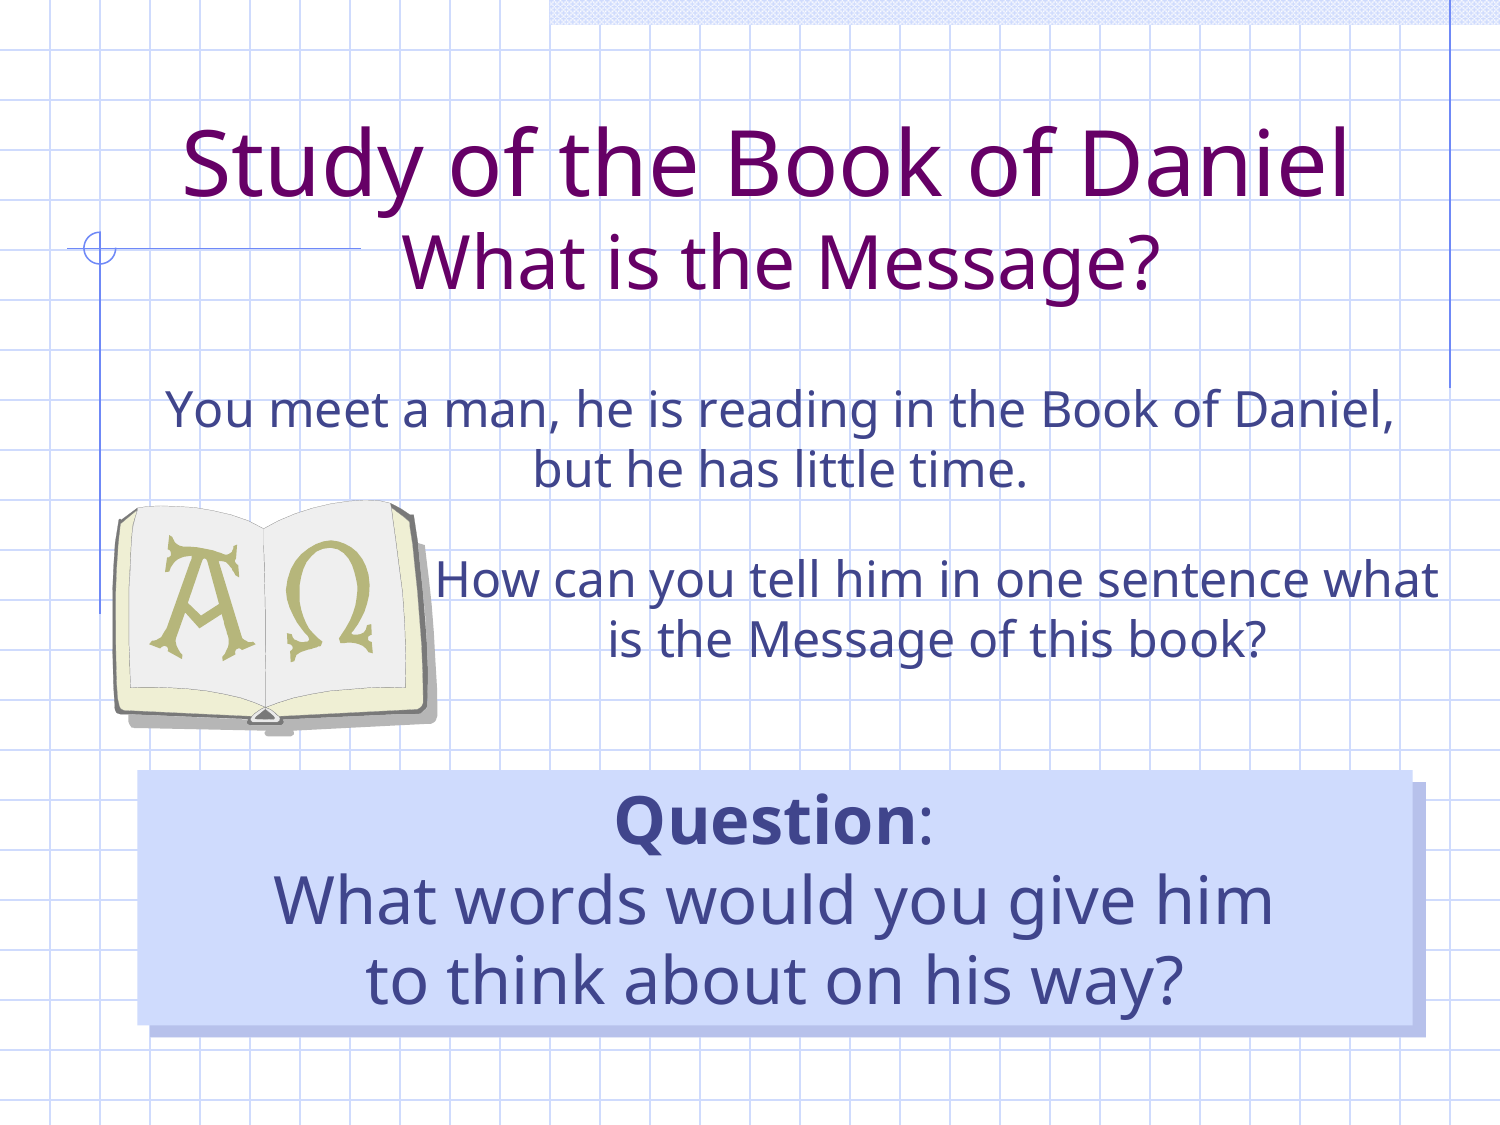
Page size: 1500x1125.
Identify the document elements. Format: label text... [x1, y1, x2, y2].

text_box Question: What words would you give him to think about on his way? [137, 770, 1413, 1026]
picture [549, 0, 1449, 25]
picture [1451, 0, 1500, 25]
text_box You meet a man, he is reading in the Book of Daniel, but he has little time. [137, 369, 1426, 506]
picture [112, 500, 438, 737]
text_box How can you tell him in one sentence what is the Message of this book? [399, 540, 1476, 676]
title Study of the Book of Daniel What is the Message? [112, 124, 1450, 313]
